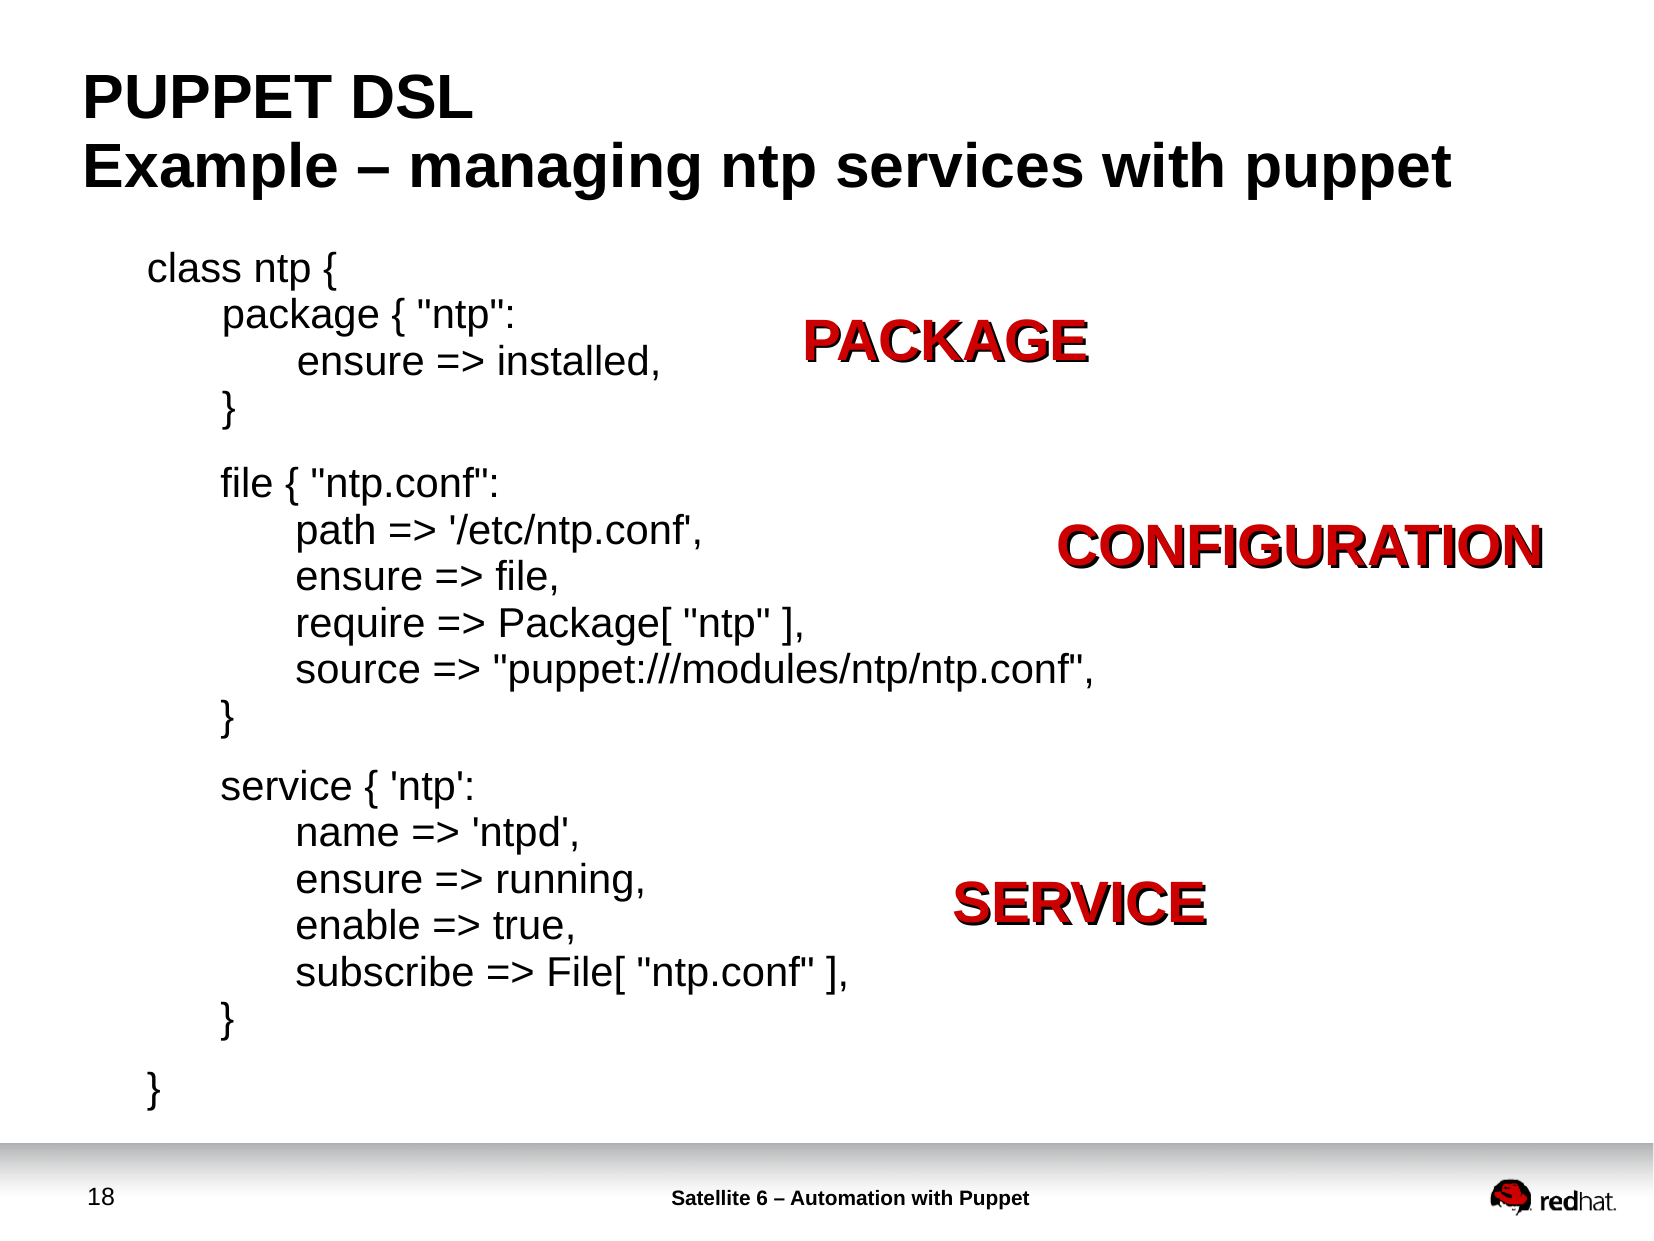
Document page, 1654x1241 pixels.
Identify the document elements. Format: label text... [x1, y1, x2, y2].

title PUPPET DSL Example – managing ntp services with puppet [82, 37, 1571, 226]
picture [104, 1197, 111, 1204]
text_box PACKAGE [787, 300, 1201, 380]
text_box SERVICE [937, 862, 1351, 943]
text_box CONFIGURATION [1042, 505, 1568, 586]
list class ntp { package { "ntp": ensure => installed, } file { "ntp.conf": path => '/etc/ntp.conf', ensure => file, require => Package[ "ntp" ], source => "puppet:///modules/ntp/ntp.conf", } service { 'ntp': name => 'ntpd', ensure => running, enable => true, subscribe => File[ "ntp.conf" ], } } [86, 244, 1576, 1188]
picture [0, 1143, 1654, 1241]
